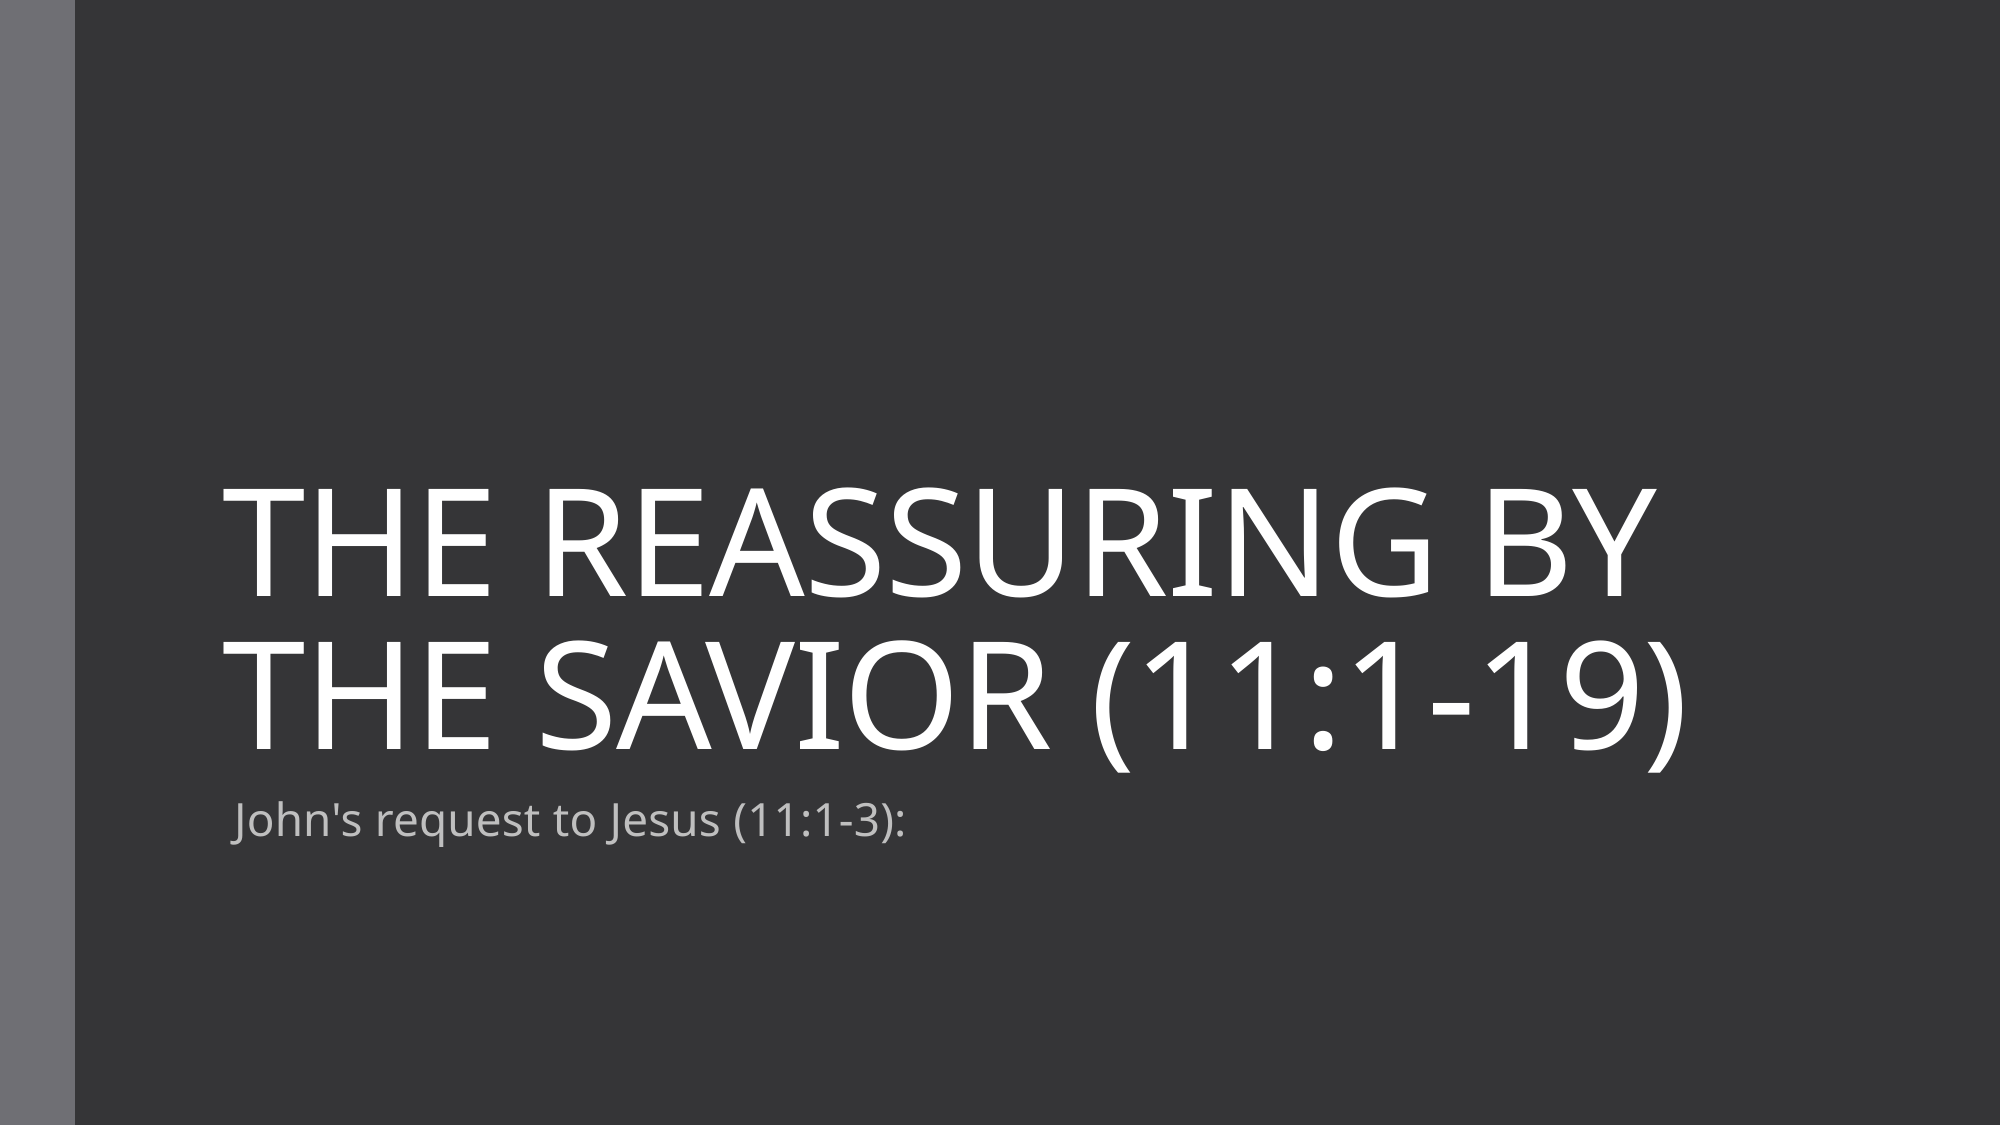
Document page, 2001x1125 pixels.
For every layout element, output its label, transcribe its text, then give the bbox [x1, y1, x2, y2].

title THE REASSURING BY THE SAVIOR (11:1-19) [206, 124, 1752, 787]
subtitle John's request to Jesus (11:1-3): [206, 787, 1752, 1066]
